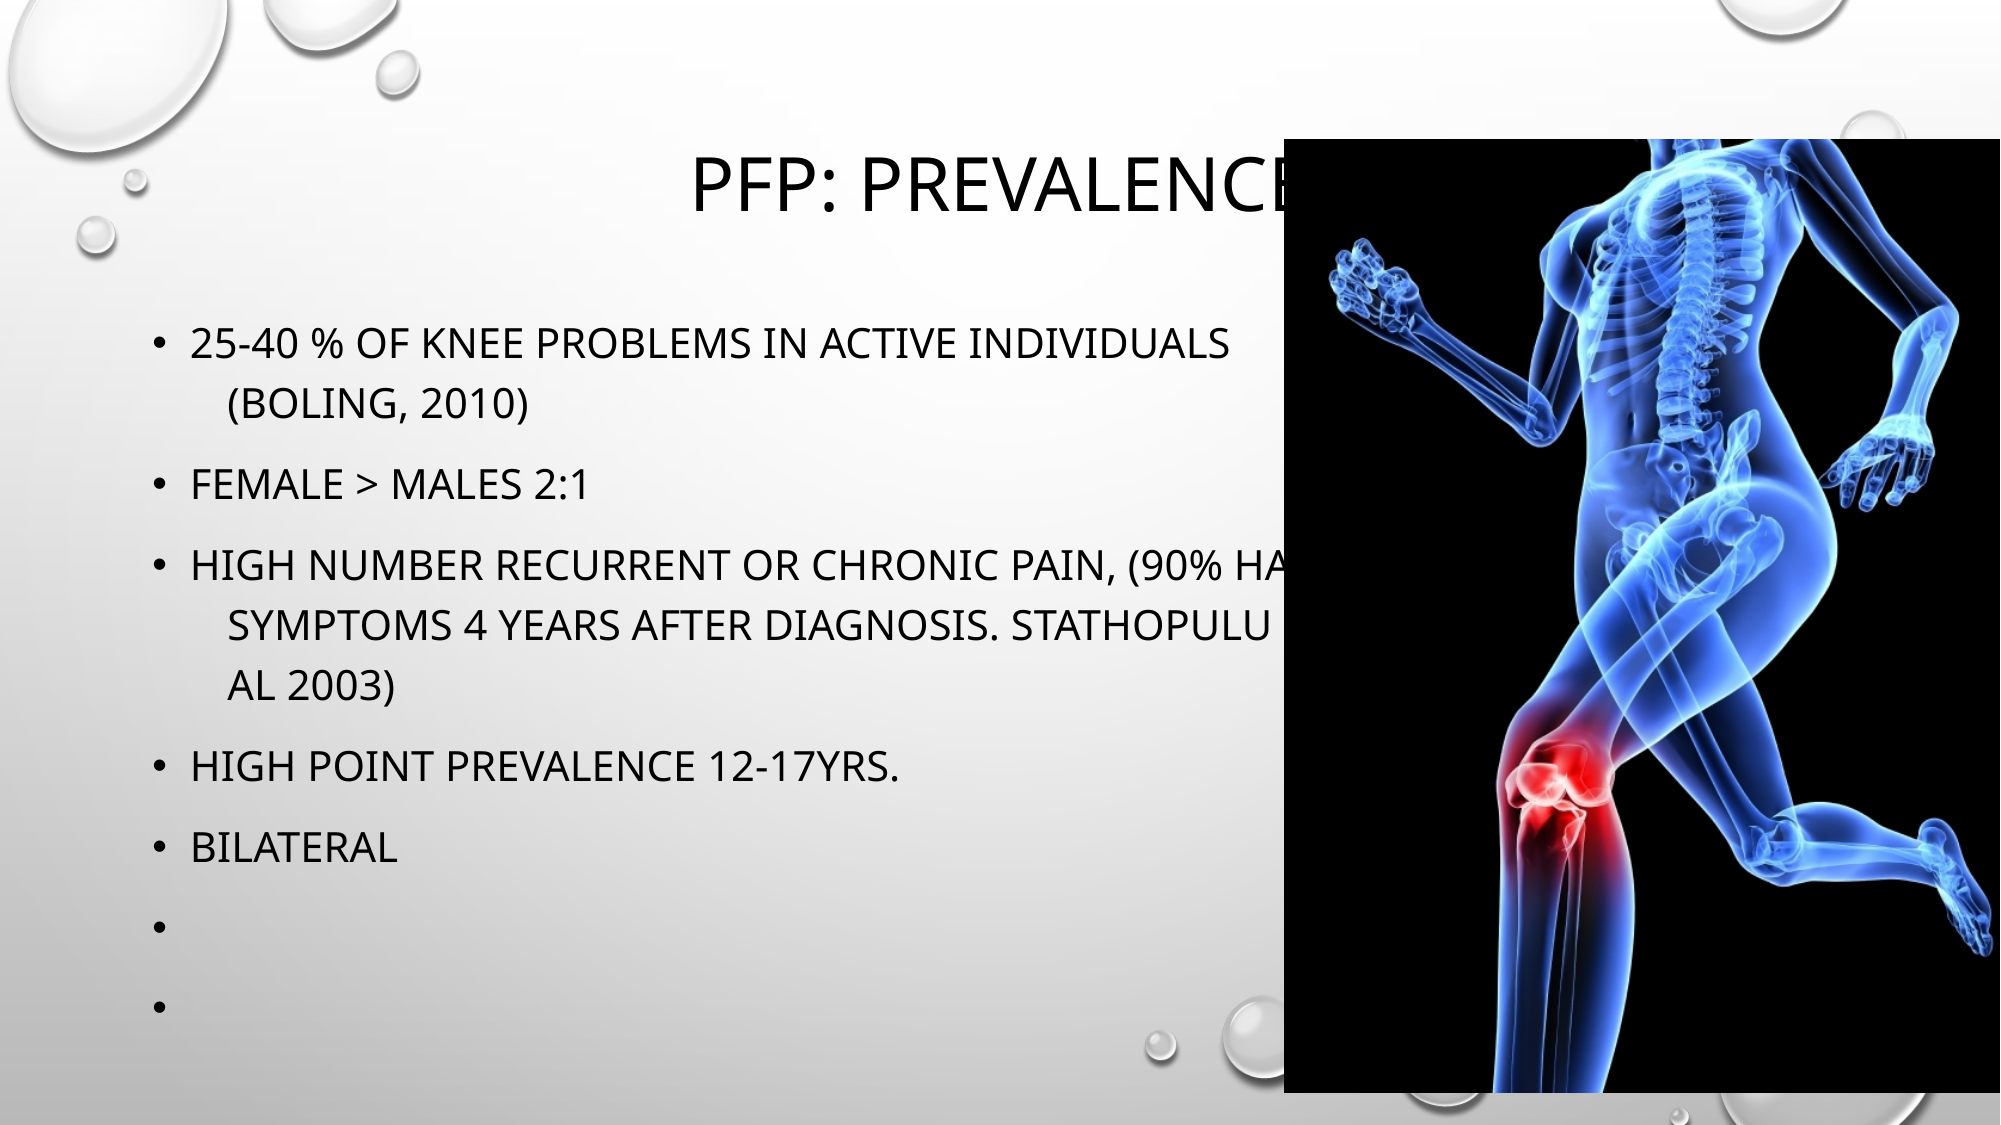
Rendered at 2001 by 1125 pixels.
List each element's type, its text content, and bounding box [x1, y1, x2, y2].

picture [1284, 139, 2000, 1093]
title PFP: Prevalence [149, 101, 1851, 299]
list 25-40 % of knee problems in active individuals (Boling, 2010) Female > males 2:1 High number recurrent or chronic pain, (90% have symptoms 4 years after diagnosis. Stathopulu et al 2003) High point prevalence 12-17yrs. Bilateral [137, 299, 1284, 1014]
